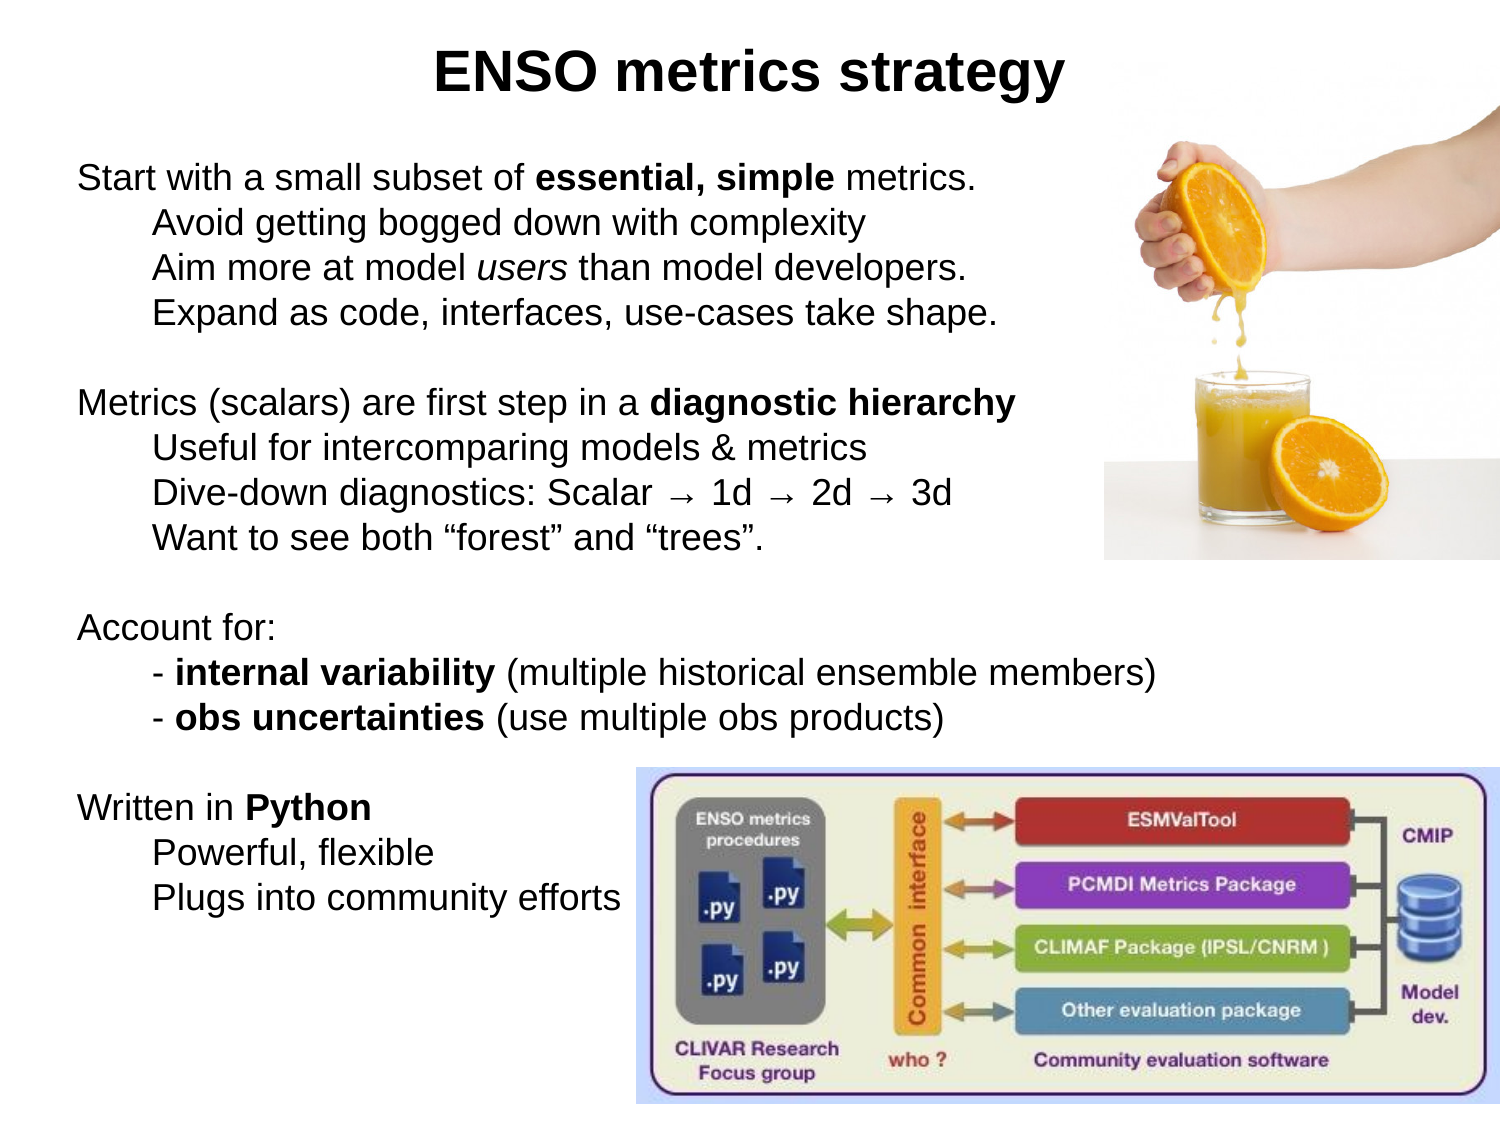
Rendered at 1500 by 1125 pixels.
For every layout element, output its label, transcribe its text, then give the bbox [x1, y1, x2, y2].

text_box ENSO metrics strategy [25, 25, 1475, 111]
picture [636, 767, 1500, 1104]
picture [1104, 62, 1500, 560]
text_box Start with a small subset of essential, simple metrics. Avoid getting bogged down with complexity Aim more at model users than model developers. Expand as code, interfaces, use-cases take shape. Metrics (scalars) are first step in a diagnostic hierarchy Useful for intercomparing models & metrics Dive-down diagnostics: Scalar → 1d → 2d → 3d Want to see both “forest” and “trees”. Account for: - internal variability (multiple historical ensemble members) - obs uncertainties (use multiple obs products) Written in Python Powerful, flexible Plugs into community efforts [62, 145, 1408, 1000]
